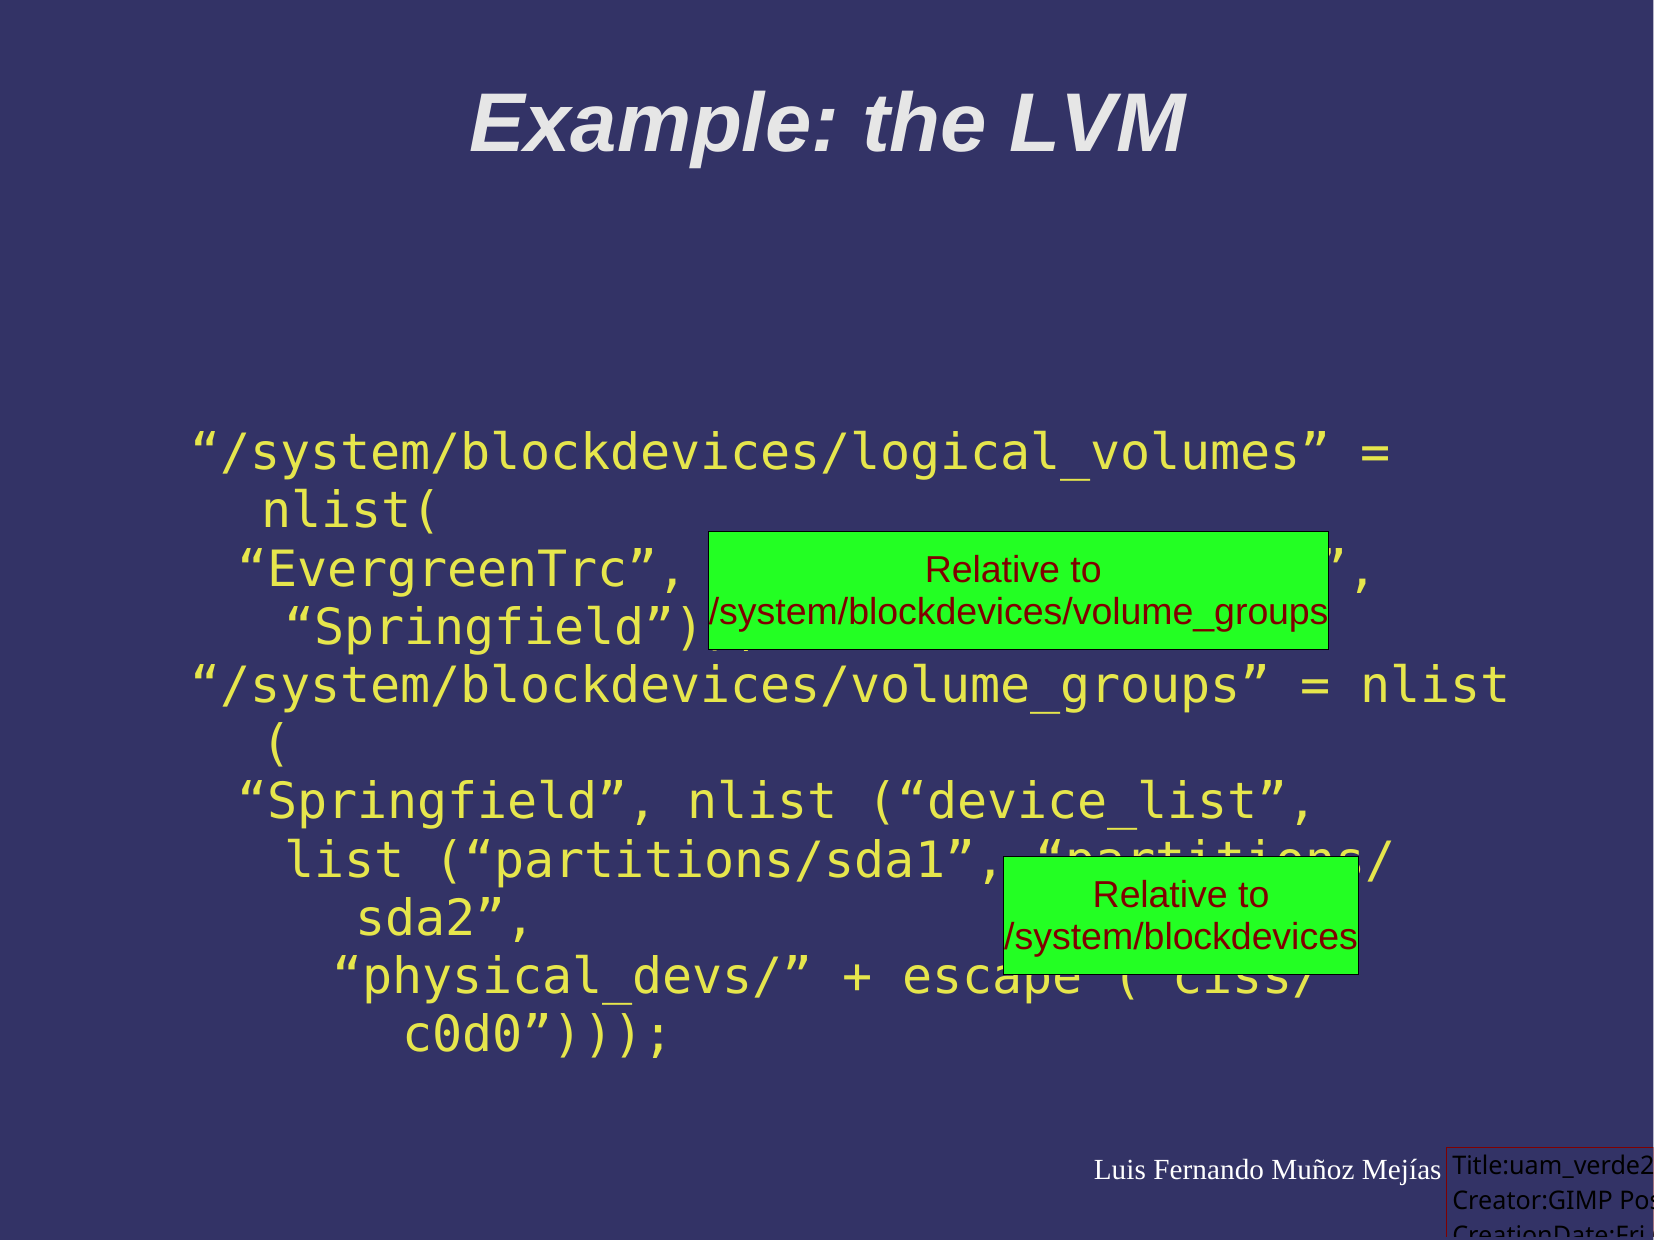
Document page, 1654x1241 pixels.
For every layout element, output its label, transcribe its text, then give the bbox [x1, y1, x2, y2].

text_box Relative to /system/blockdevices/volume_groups [708, 531, 1329, 650]
text_box Relative to /system/blockdevices [1003, 856, 1359, 975]
list “/system/blockdevices/logical_volumes” = nlist( “EvergreenTrc”, nlist (“volume_group”, “Springfield”)); “/system/blockdevices/volume_groups” = nlist ( “Springfield”, nlist (“device_list”, list (“partitions/sda1”, “partitions/sda2”, “physical_devs/” + escape (“ciss/c0d0”))); [178, 364, 1570, 1132]
title Example: the LVM [121, 19, 1534, 227]
